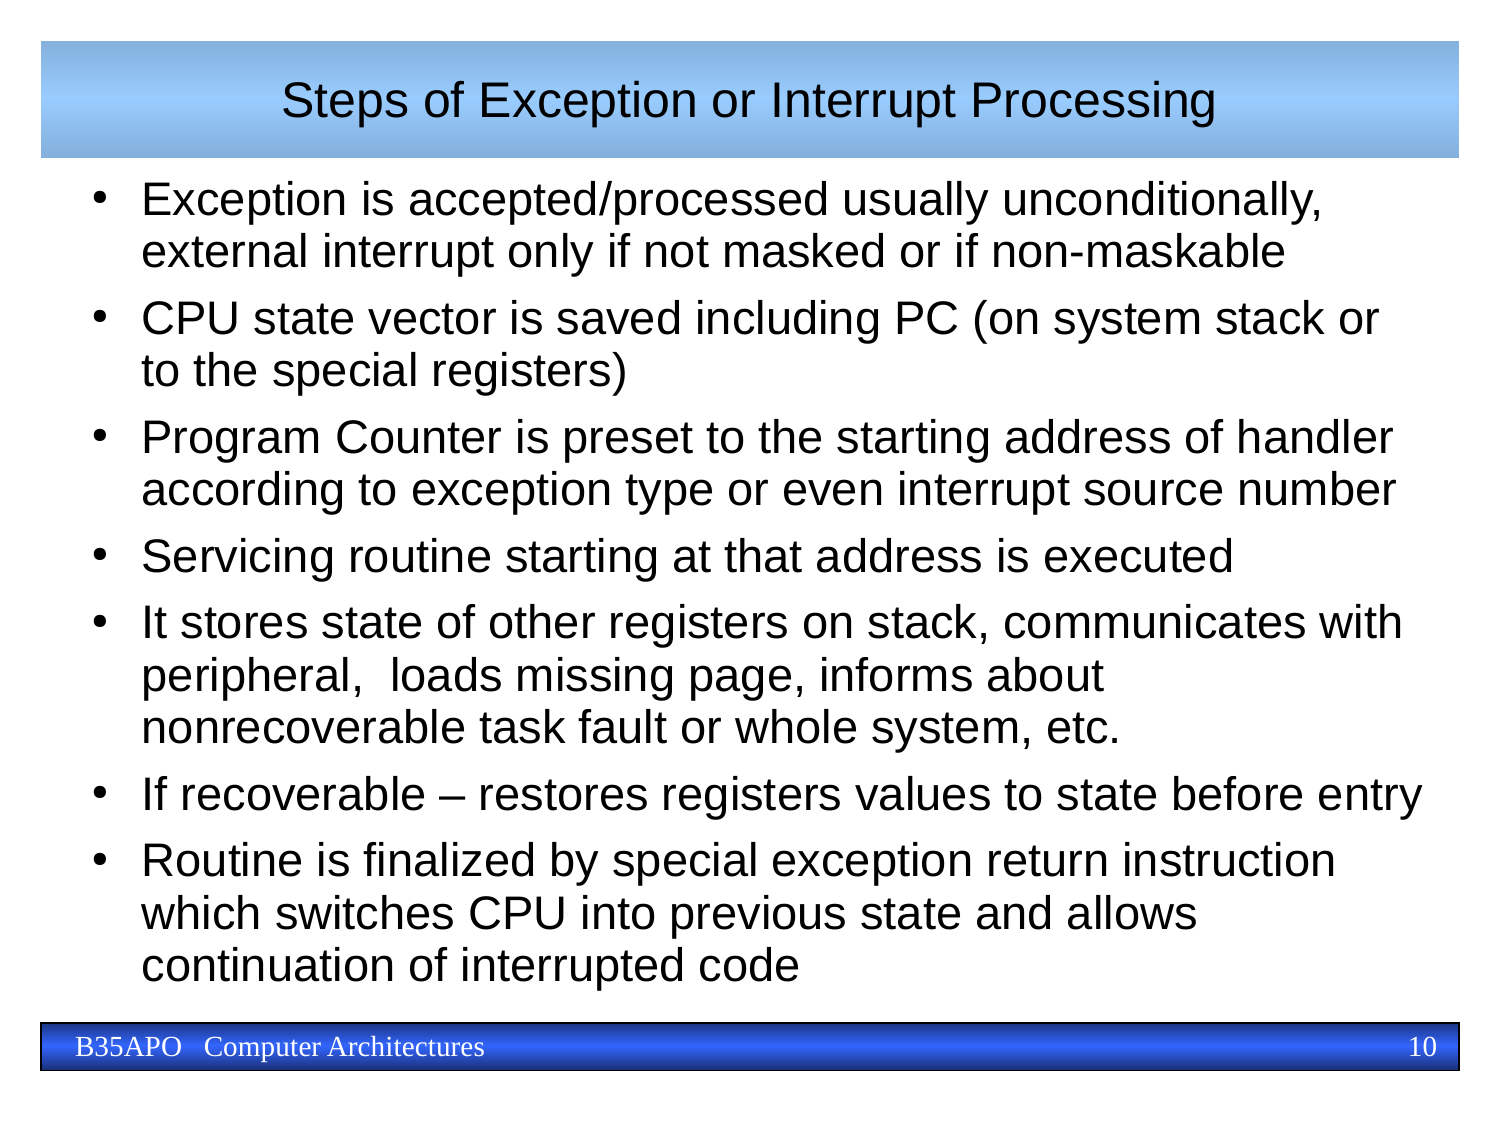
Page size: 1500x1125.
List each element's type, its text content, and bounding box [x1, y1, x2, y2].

title Steps of Exception or Interrupt Processing [41, 41, 1459, 158]
list Exception is accepted/processed usually unconditionally, external interrupt only if not masked or if non-maskable CPU state vector is saved including PC (on system stack or to the special registers) Program Counter is preset to the starting address of handler according to exception type or even interrupt source number Servicing routine starting at that address is executed It stores state of other registers on stack, communicates with peripheral, loads missing page, informs about nonrecoverable task fault or whole system, etc. If recoverable – restores registers values to state before entry Routine is finalized by special exception return instruction which switches CPU into previous state and allows continuation of interrupted code [75, 172, 1426, 1013]
